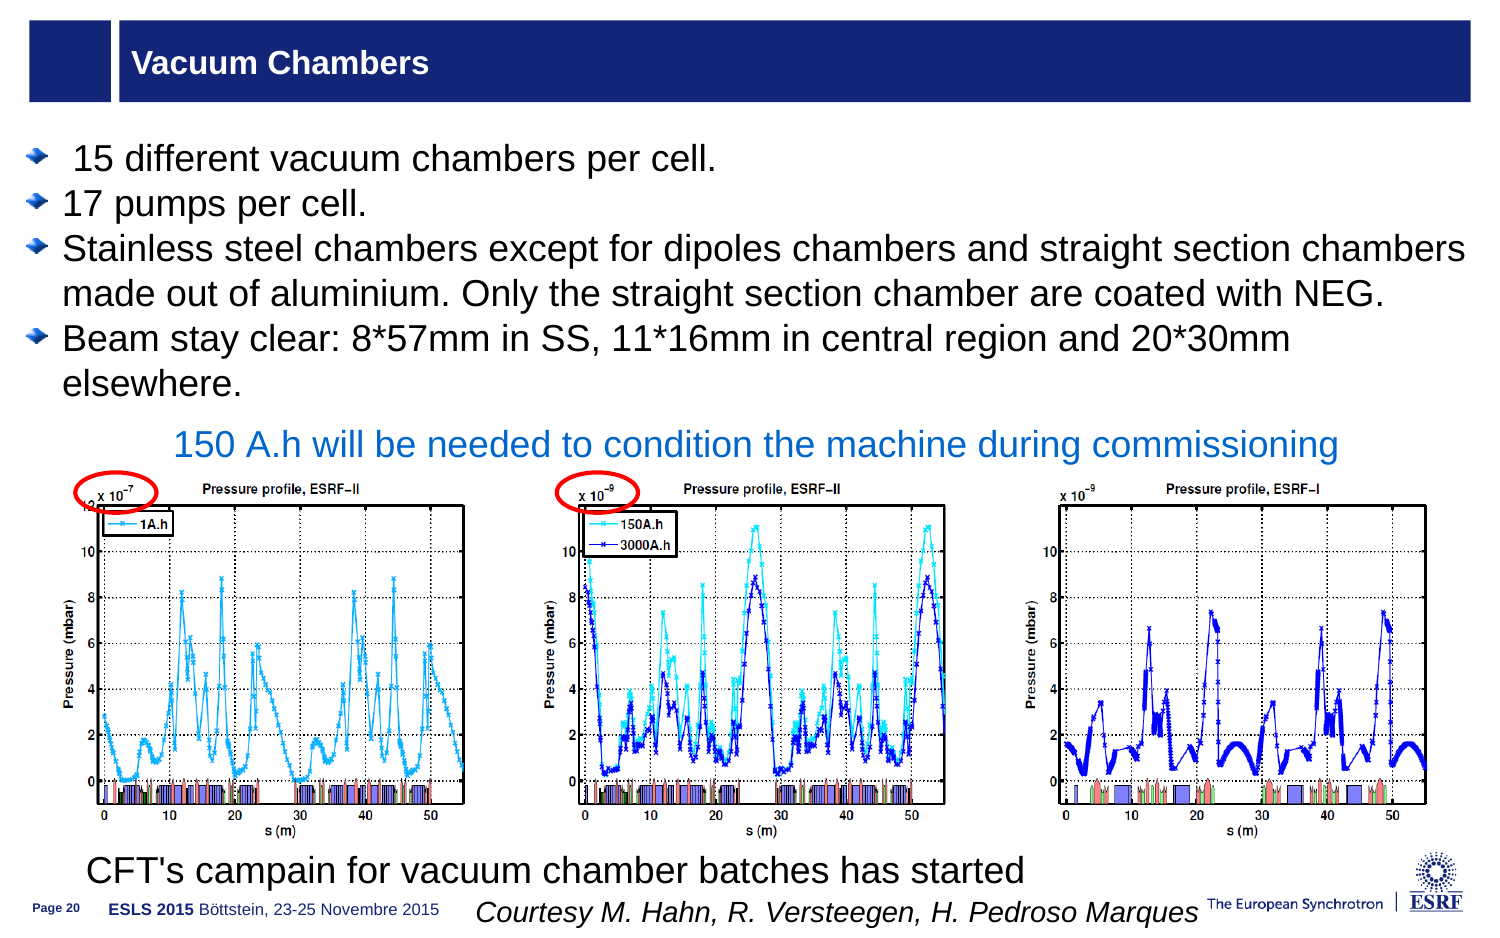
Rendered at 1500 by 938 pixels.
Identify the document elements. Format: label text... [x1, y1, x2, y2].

text_box Courtesy M. Hahn, R. Versteegen, H. Pedroso Marques [460, 885, 1215, 936]
text_box ESLS 2015 Böttstein, 23-25 Novembre 2015 [108, 899, 460, 920]
text_box Page <numéro> [32, 886, 101, 916]
picture [559, 475, 635, 510]
picture [59, 475, 1500, 938]
text_box 15 different vacuum chambers per cell. 17 pumps per cell. Stainless steel chambers except for dipoles chambers and straight section chambers made out of aluminium. Only the straight section chamber are coated with NEG. Beam stay clear: 8*57mm in SS, 11*16mm in central region and 20*30mm elsewhere. [11, 126, 1489, 412]
text_box CFT's campain for vacuum chamber batches has started [71, 838, 1052, 899]
text_box 150 A.h will be needed to condition the machine during commissioning [158, 412, 1354, 473]
picture [78, 475, 154, 510]
title Vacuum Chambers [119, 20, 1471, 103]
